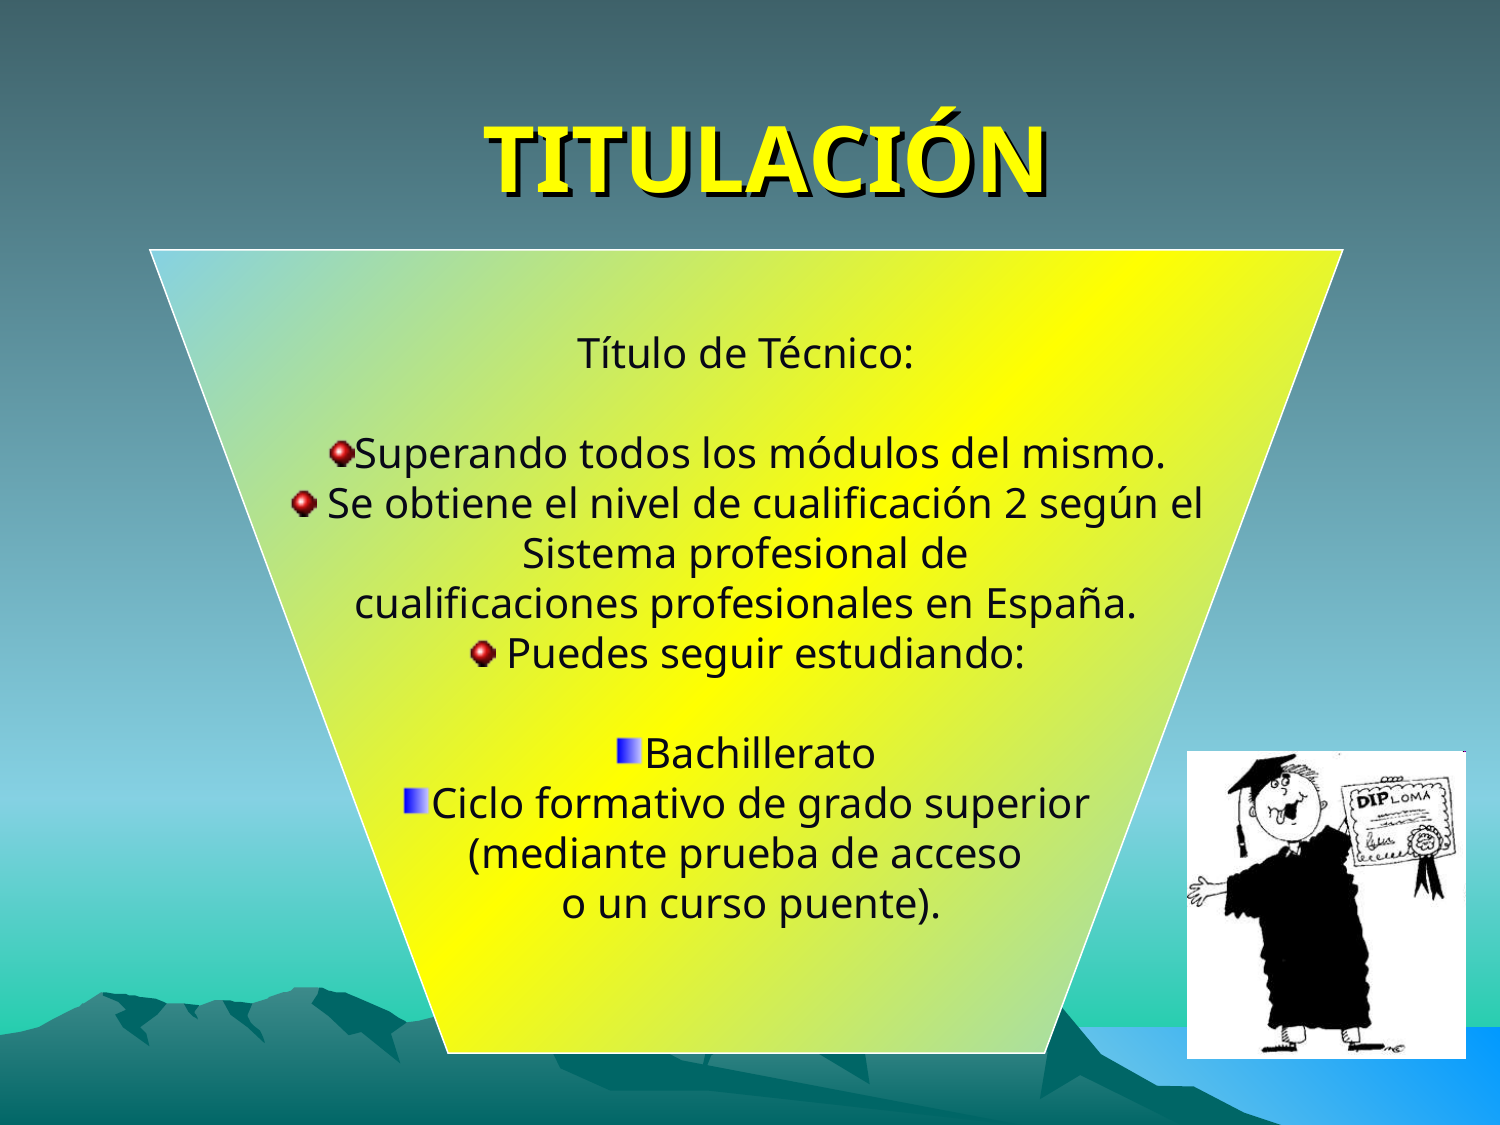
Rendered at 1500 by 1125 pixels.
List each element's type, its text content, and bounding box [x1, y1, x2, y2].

title TITULACIÓN [75, 45, 1459, 268]
picture [1187, 751, 1466, 1059]
text_box Título de Técnico: Superando todos los módulos del mismo. Se obtiene el nivel de cualificación 2 según el Sistema profesional de cualificaciones profesionales en España. Puedes seguir estudiando: Bachillerato Ciclo formativo de grado superior (mediante prueba de acceso o un curso puente). [149, 249, 1343, 1054]
